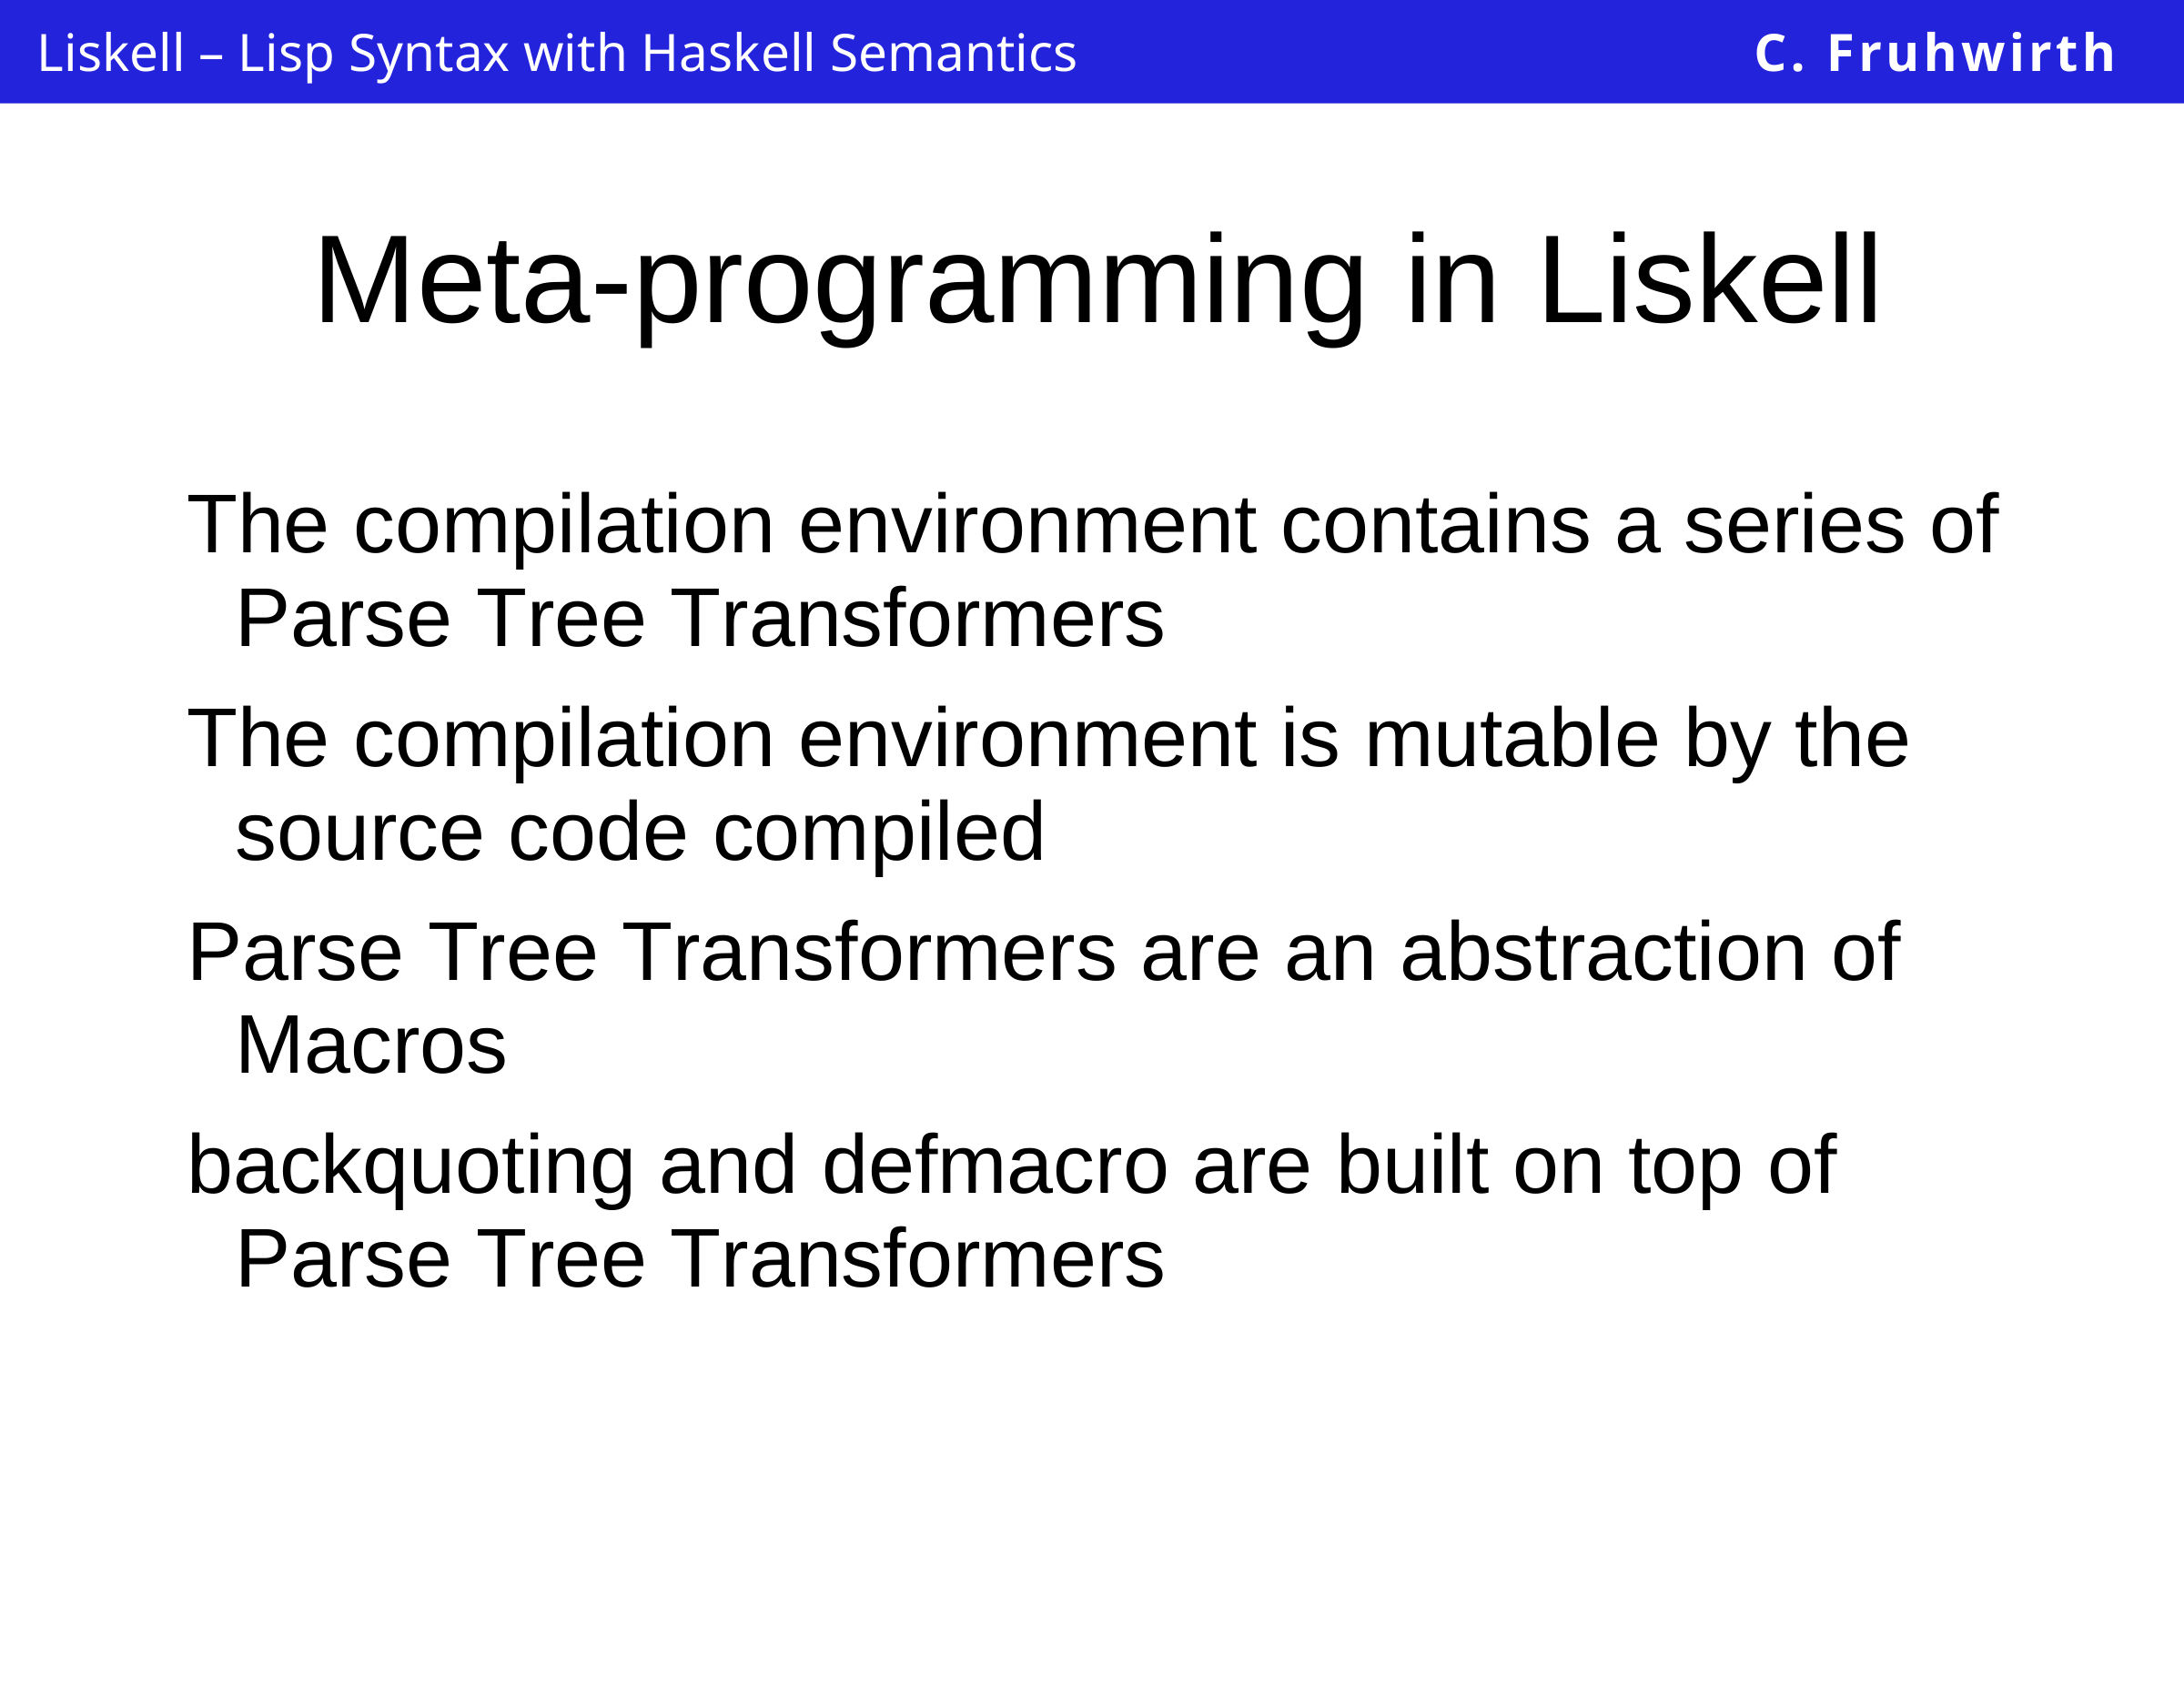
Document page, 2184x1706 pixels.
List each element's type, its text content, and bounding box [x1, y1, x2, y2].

title Meta-programming in Liskell [116, 143, 2082, 415]
list The compilation environment contains a series of Parse Tree Transformers The compilation environment is mutable by the source code compiled Parse Tree Transformers are an abstraction of Macros backquoting and defmacro are built on top of Parse Tree Transformers [170, 478, 2014, 1512]
